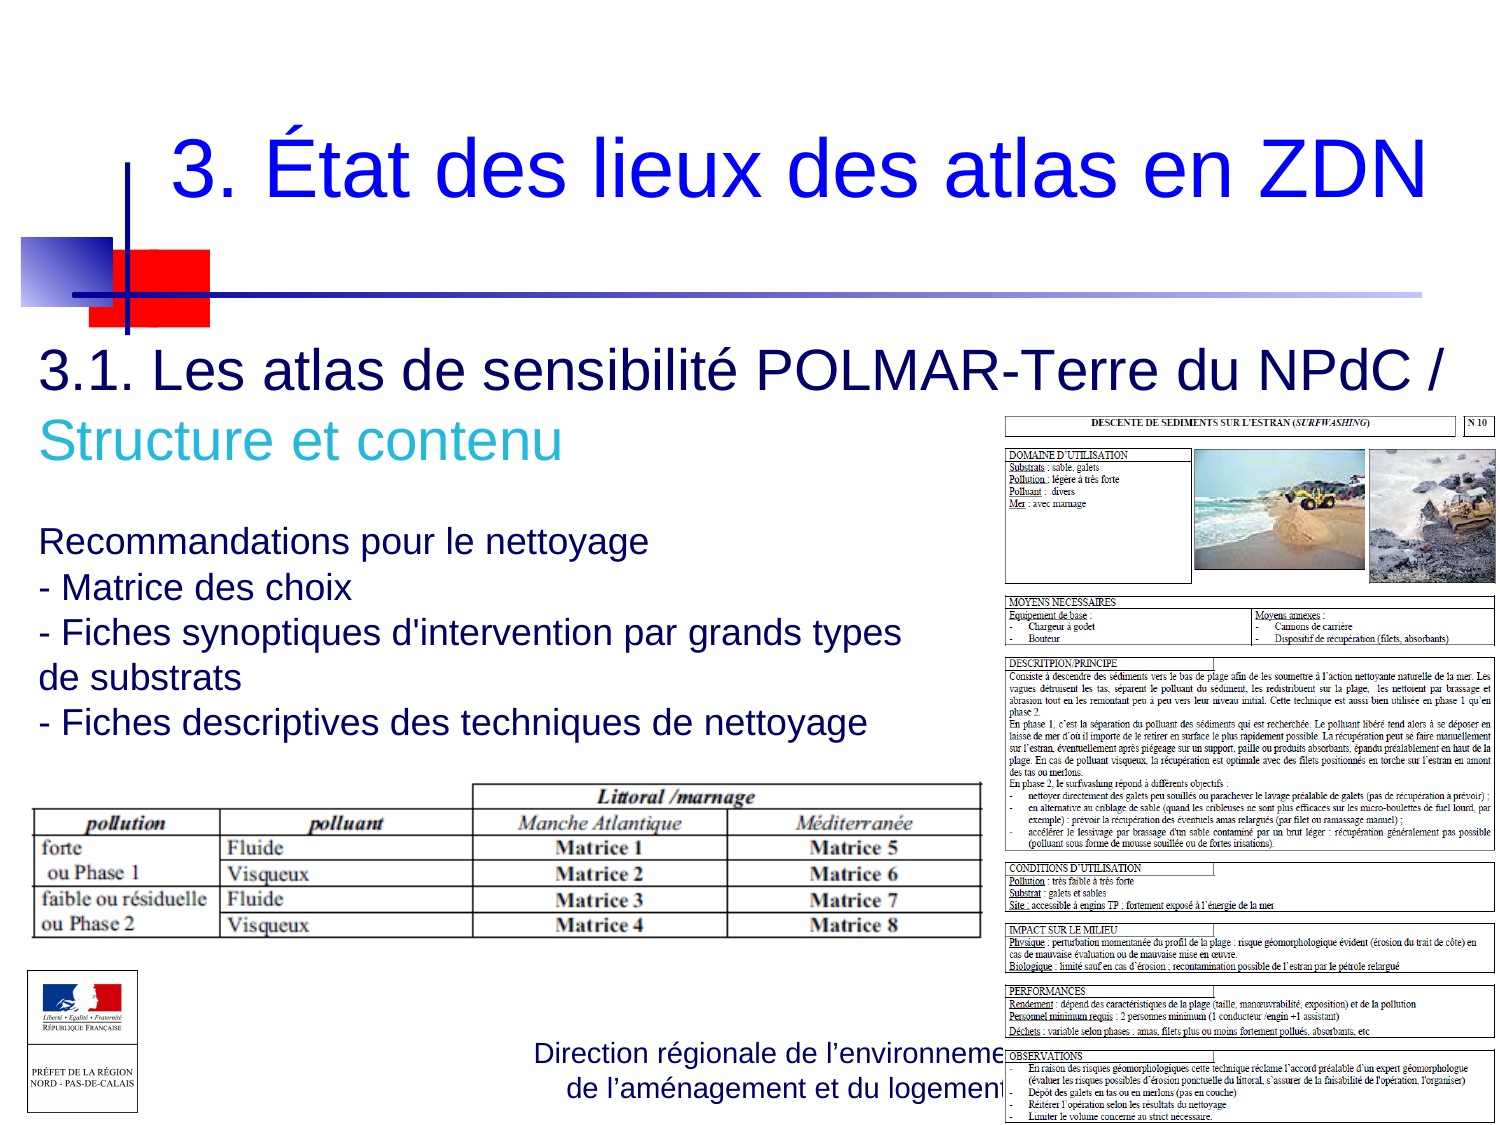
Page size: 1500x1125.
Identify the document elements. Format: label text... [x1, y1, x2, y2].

title 3. État des lieux des atlas en ZDN [153, 62, 1447, 266]
picture [1003, 413, 1498, 1125]
picture [27, 1016, 138, 1113]
list 3.1. Les atlas de sensibilité POLMAR-Terre du NPdC / Structure et contenu Recommandations pour le nettoyage - Matrice des choix - Fiches synoptiques d'intervention par grands types de substrats - Fiches descriptives des techniques de nettoyage [23, 324, 1500, 1016]
